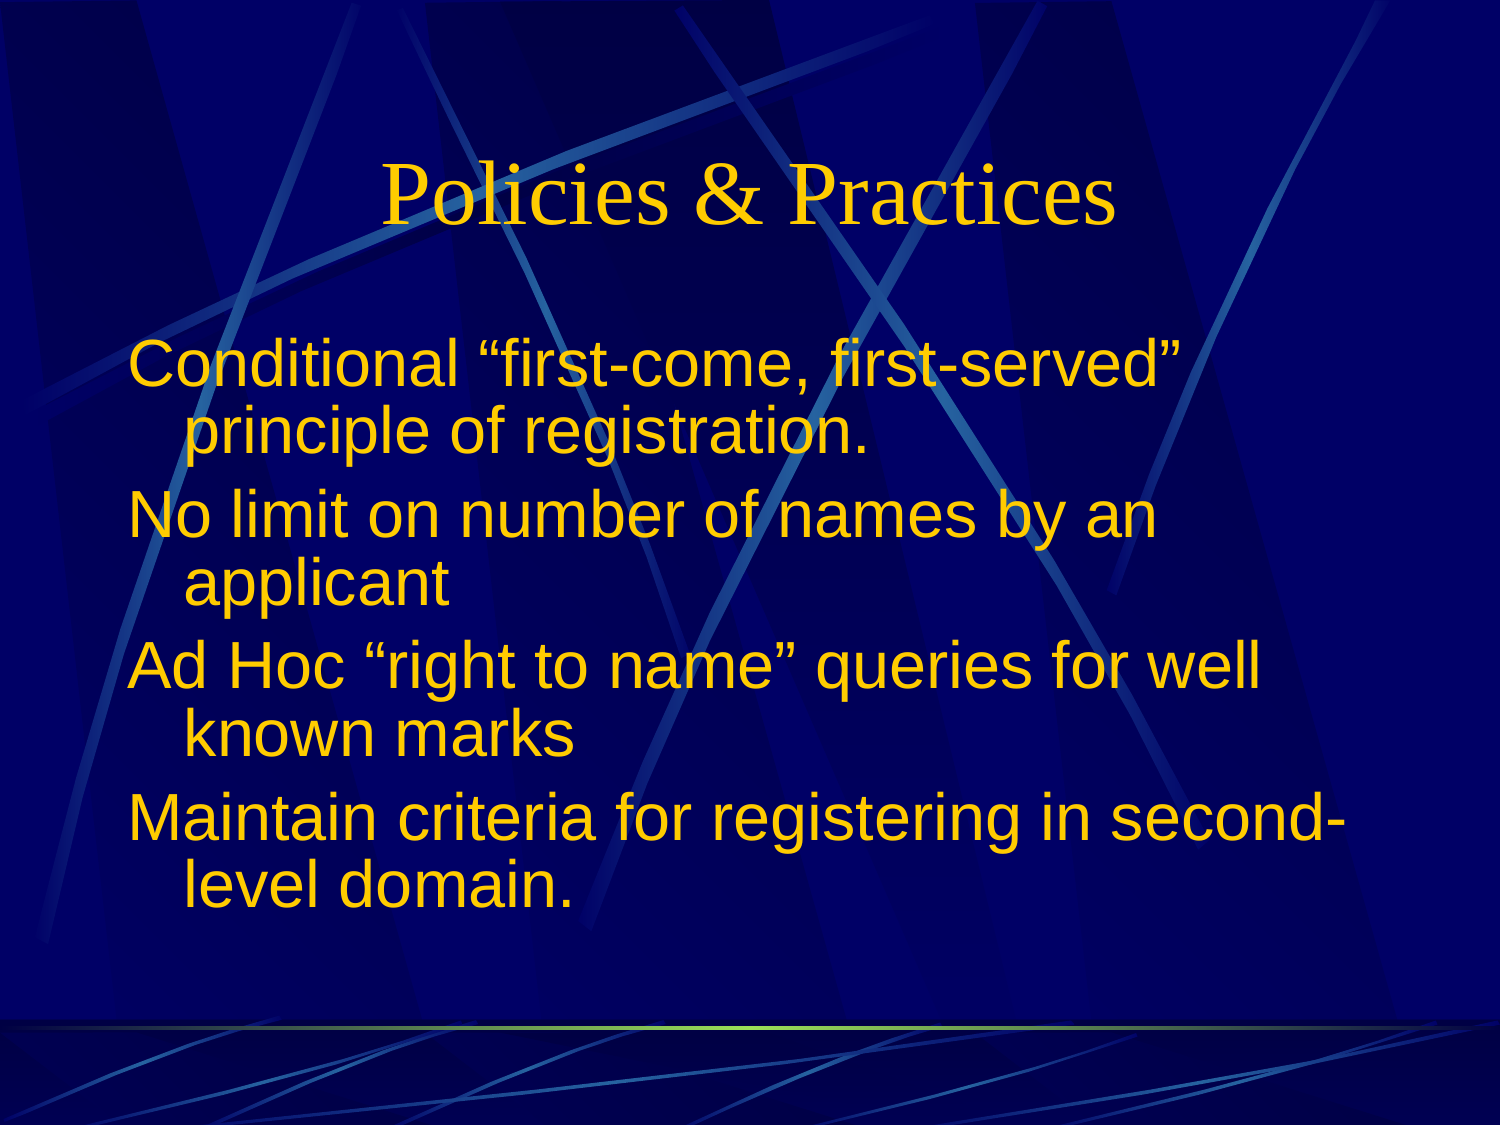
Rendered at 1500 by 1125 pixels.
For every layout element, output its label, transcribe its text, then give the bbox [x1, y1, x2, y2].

list Conditional “first-come, first-served” principle of registration. No limit on number of names by an applicant Ad Hoc “right to name” queries for well known marks Maintain criteria for registering in second-level domain. [112, 324, 1388, 1001]
title Policies & Practices [112, 131, 1388, 257]
